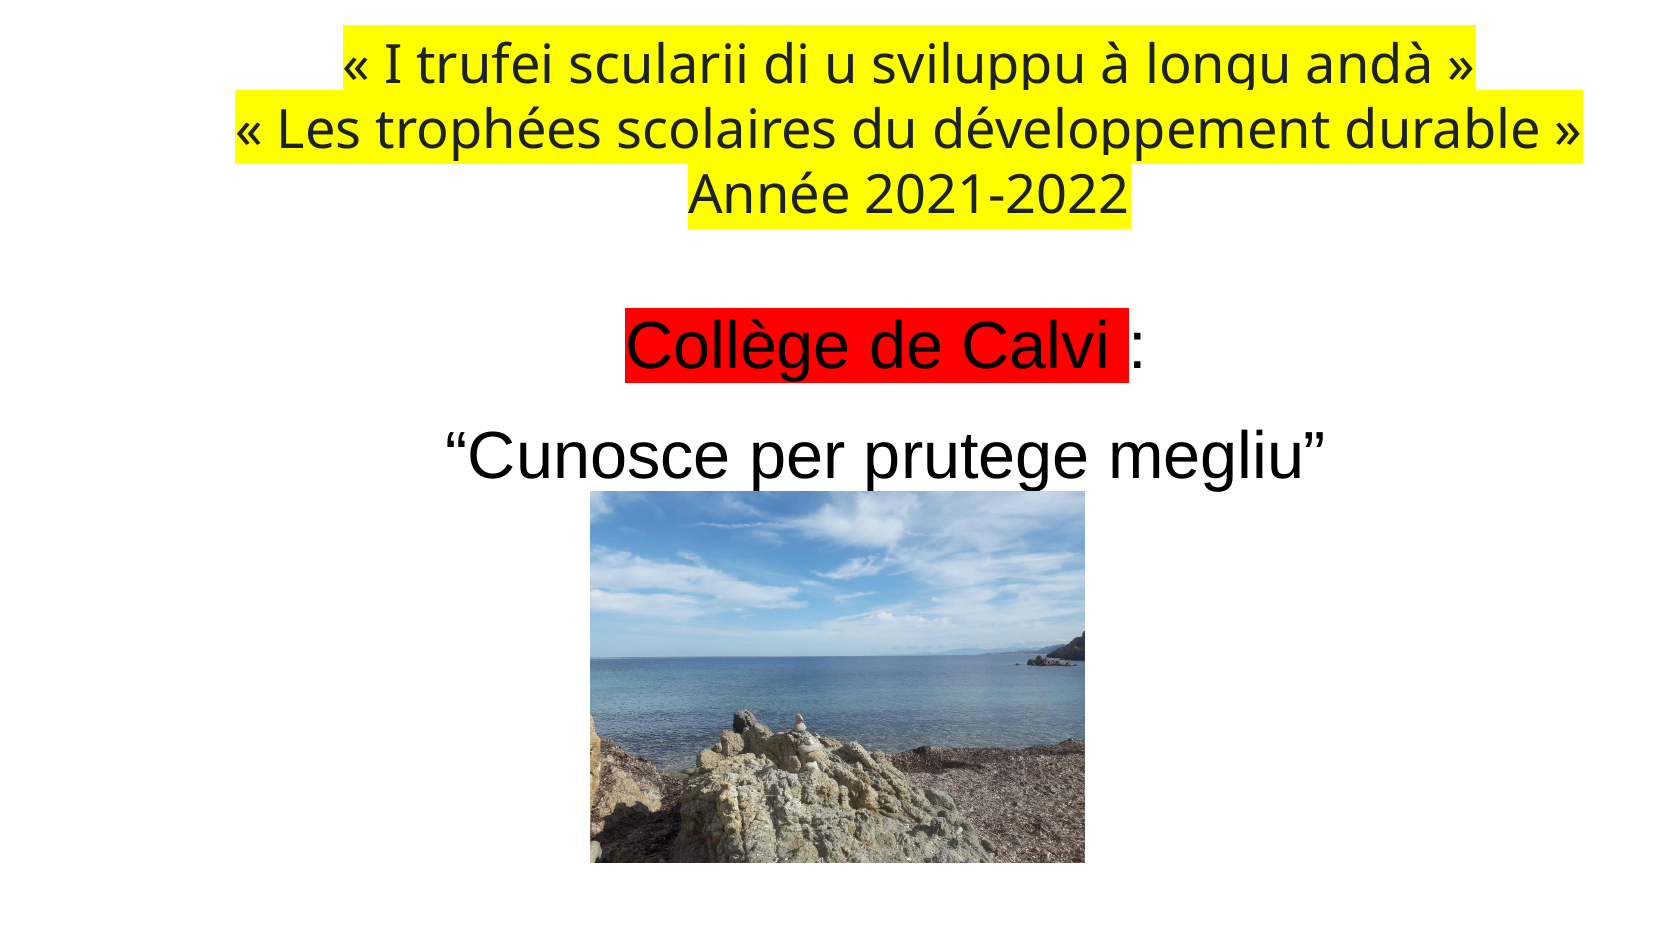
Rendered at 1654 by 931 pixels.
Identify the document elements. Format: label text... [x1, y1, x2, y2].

subtitle Collège de Calvi : “Cunosce per prutege megliu” [142, 82, 1631, 623]
picture [590, 491, 1085, 863]
title « I trufei scularii di u sviluppu à longu andà » « Les trophées scolaires du développement durable » Année 2021-2022 [165, 0, 1654, 309]
